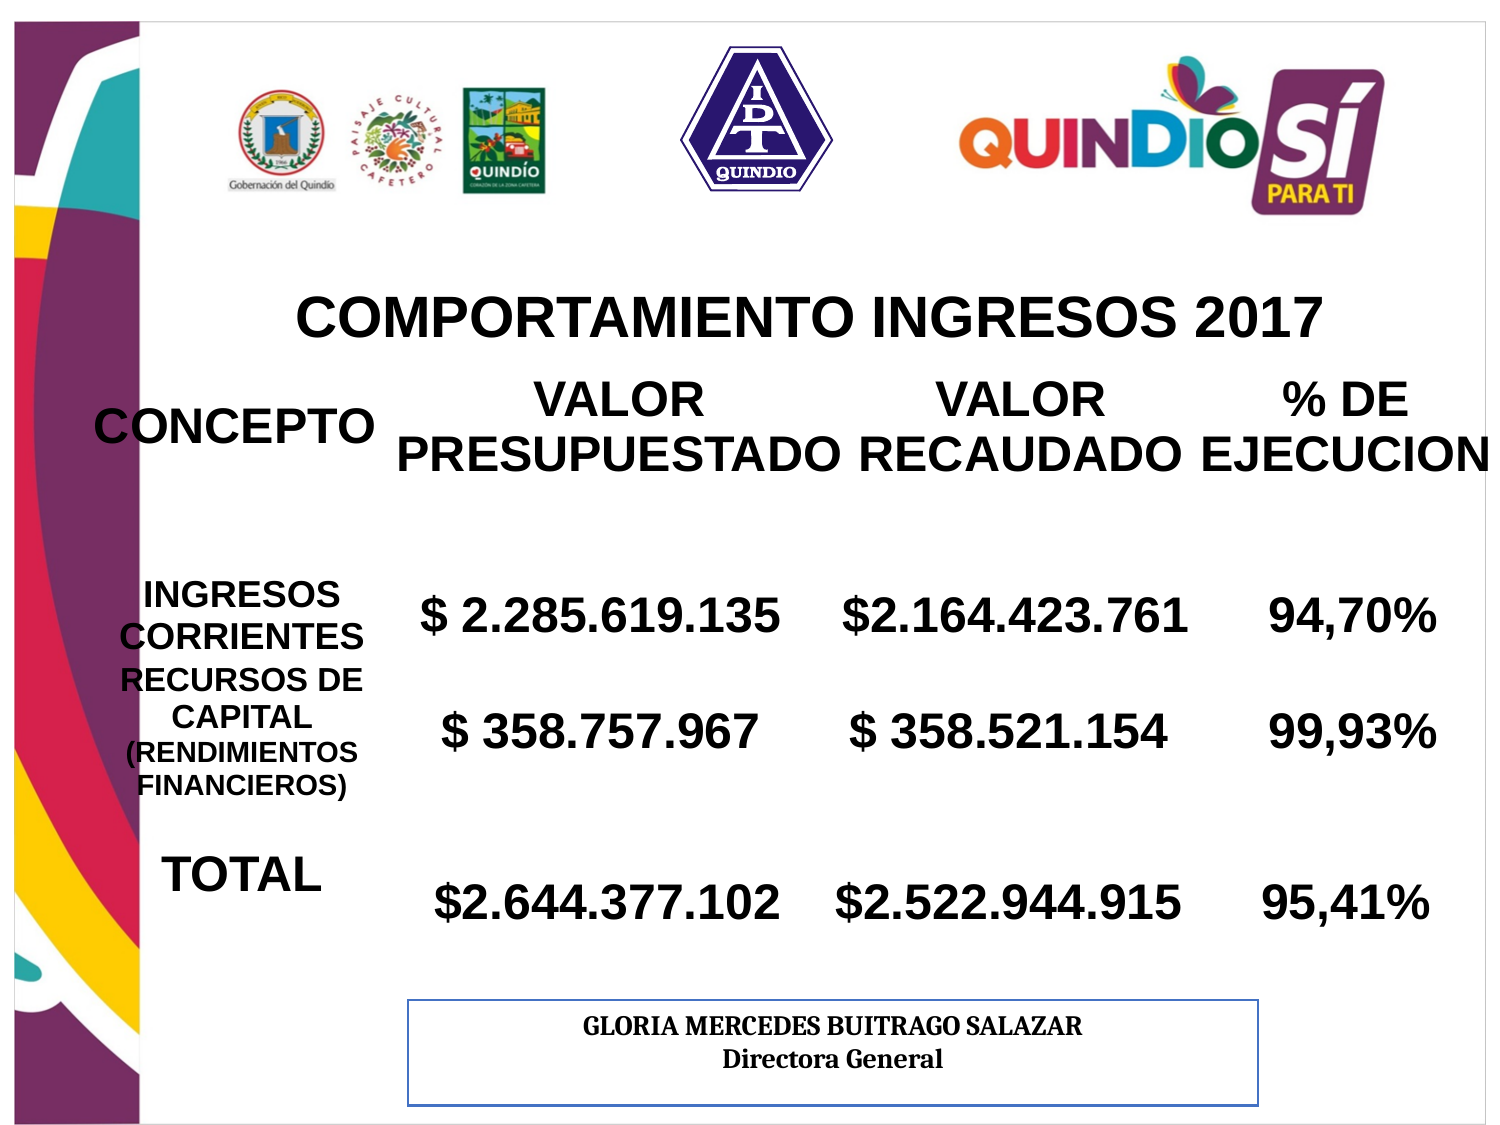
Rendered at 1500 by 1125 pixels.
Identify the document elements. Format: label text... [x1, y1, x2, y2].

table_header VALOR PRESUPUESTADO [396, 338, 844, 515]
table_header VALOR RECAUDADO [844, 338, 1198, 515]
table_cell $ 358.757.967 [396, 660, 820, 803]
table_cell INGRESOS CORRIENTES [89, 571, 396, 660]
table_cell [89, 515, 1494, 571]
title COMPORTAMIENTO INGRESOS 2017 [135, 233, 1486, 338]
text_box GLORIA MERCEDES BUITRAGO SALAZAR Directora General [407, 999, 1259, 1106]
table_cell 95,41% [1198, 803, 1494, 959]
table_cell $2.164.423.761 [820, 571, 1198, 660]
table_cell TOTAL [89, 803, 396, 959]
table_cell $2.644.377.102 [396, 803, 820, 959]
table_cell 99,93% [1198, 660, 1494, 803]
table_cell $2.522.944.915 [820, 803, 1198, 959]
table_cell 94,70% [1198, 571, 1494, 660]
table_header CONCEPTO [89, 338, 396, 515]
table_cell $ 2.285.619.135 [396, 571, 820, 660]
picture [14, 21, 1486, 1125]
table_header % DE EJECUCION [1198, 338, 1494, 515]
table_cell RECURSOS DE CAPITAL (RENDIMIENTOS FINANCIEROS) [89, 660, 396, 803]
table_cell $ 358.521.154 [820, 660, 1198, 803]
